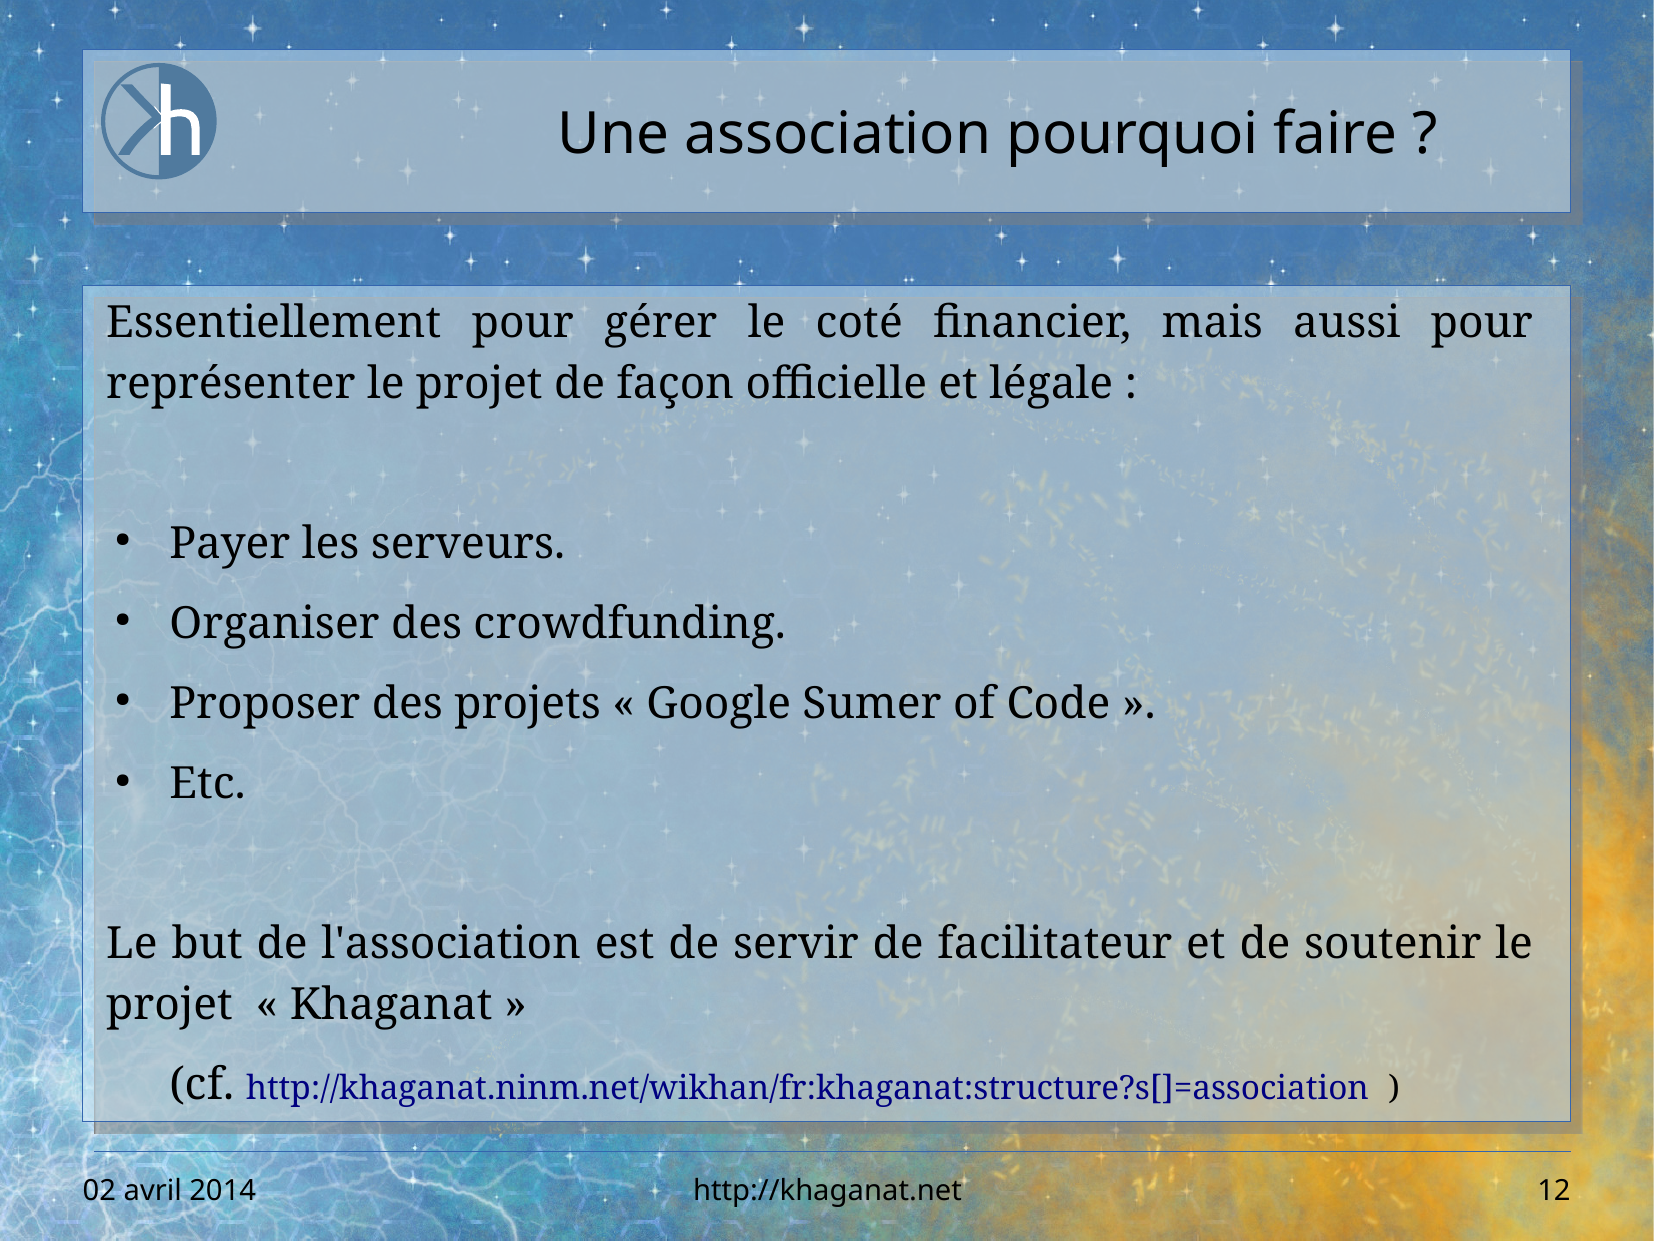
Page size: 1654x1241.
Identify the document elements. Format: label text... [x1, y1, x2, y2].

picture [0, 0, 1654, 1241]
title Une association pourquoi faire ? [425, 49, 1571, 213]
list Essentiellement pour gérer le coté financier, mais aussi pour représenter le projet de façon officielle et légale : Payer les serveurs. Organiser des crowdfunding. Proposer des projets « Google Sumer of Code ». Etc. Le but de l'association est de servir de facilitateur et de soutenir le projet « Khaganat » (cf. http://khaganat.ninm.net/wikhan/fr:khaganat:structure?s[]=association ) [106, 290, 1536, 1123]
